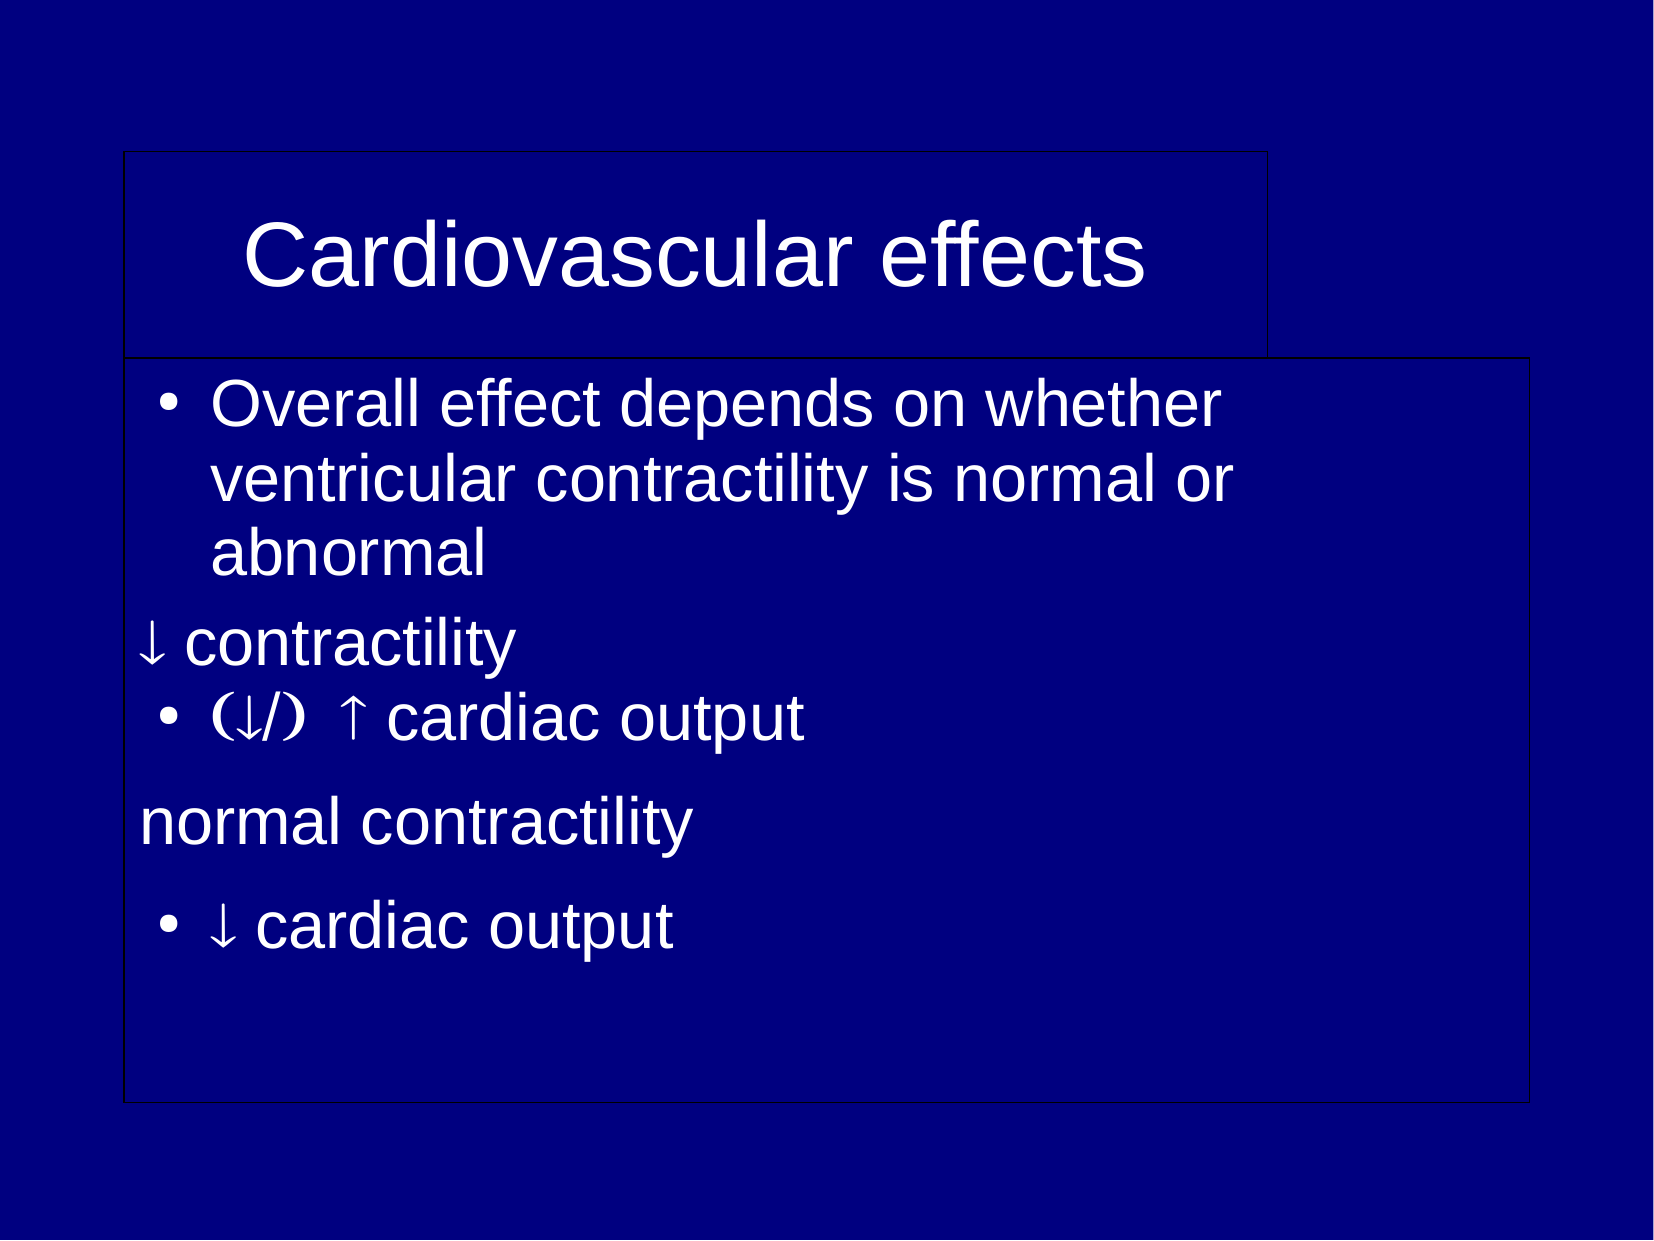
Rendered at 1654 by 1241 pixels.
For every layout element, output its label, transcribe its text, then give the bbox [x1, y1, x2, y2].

title Cardiovascular effects [123, 151, 1268, 357]
list Overall effect depends on whether ventricular contractility is normal or abnormal  contractility (/)  cardiac output normal contractility  cardiac output [123, 358, 1530, 1103]
